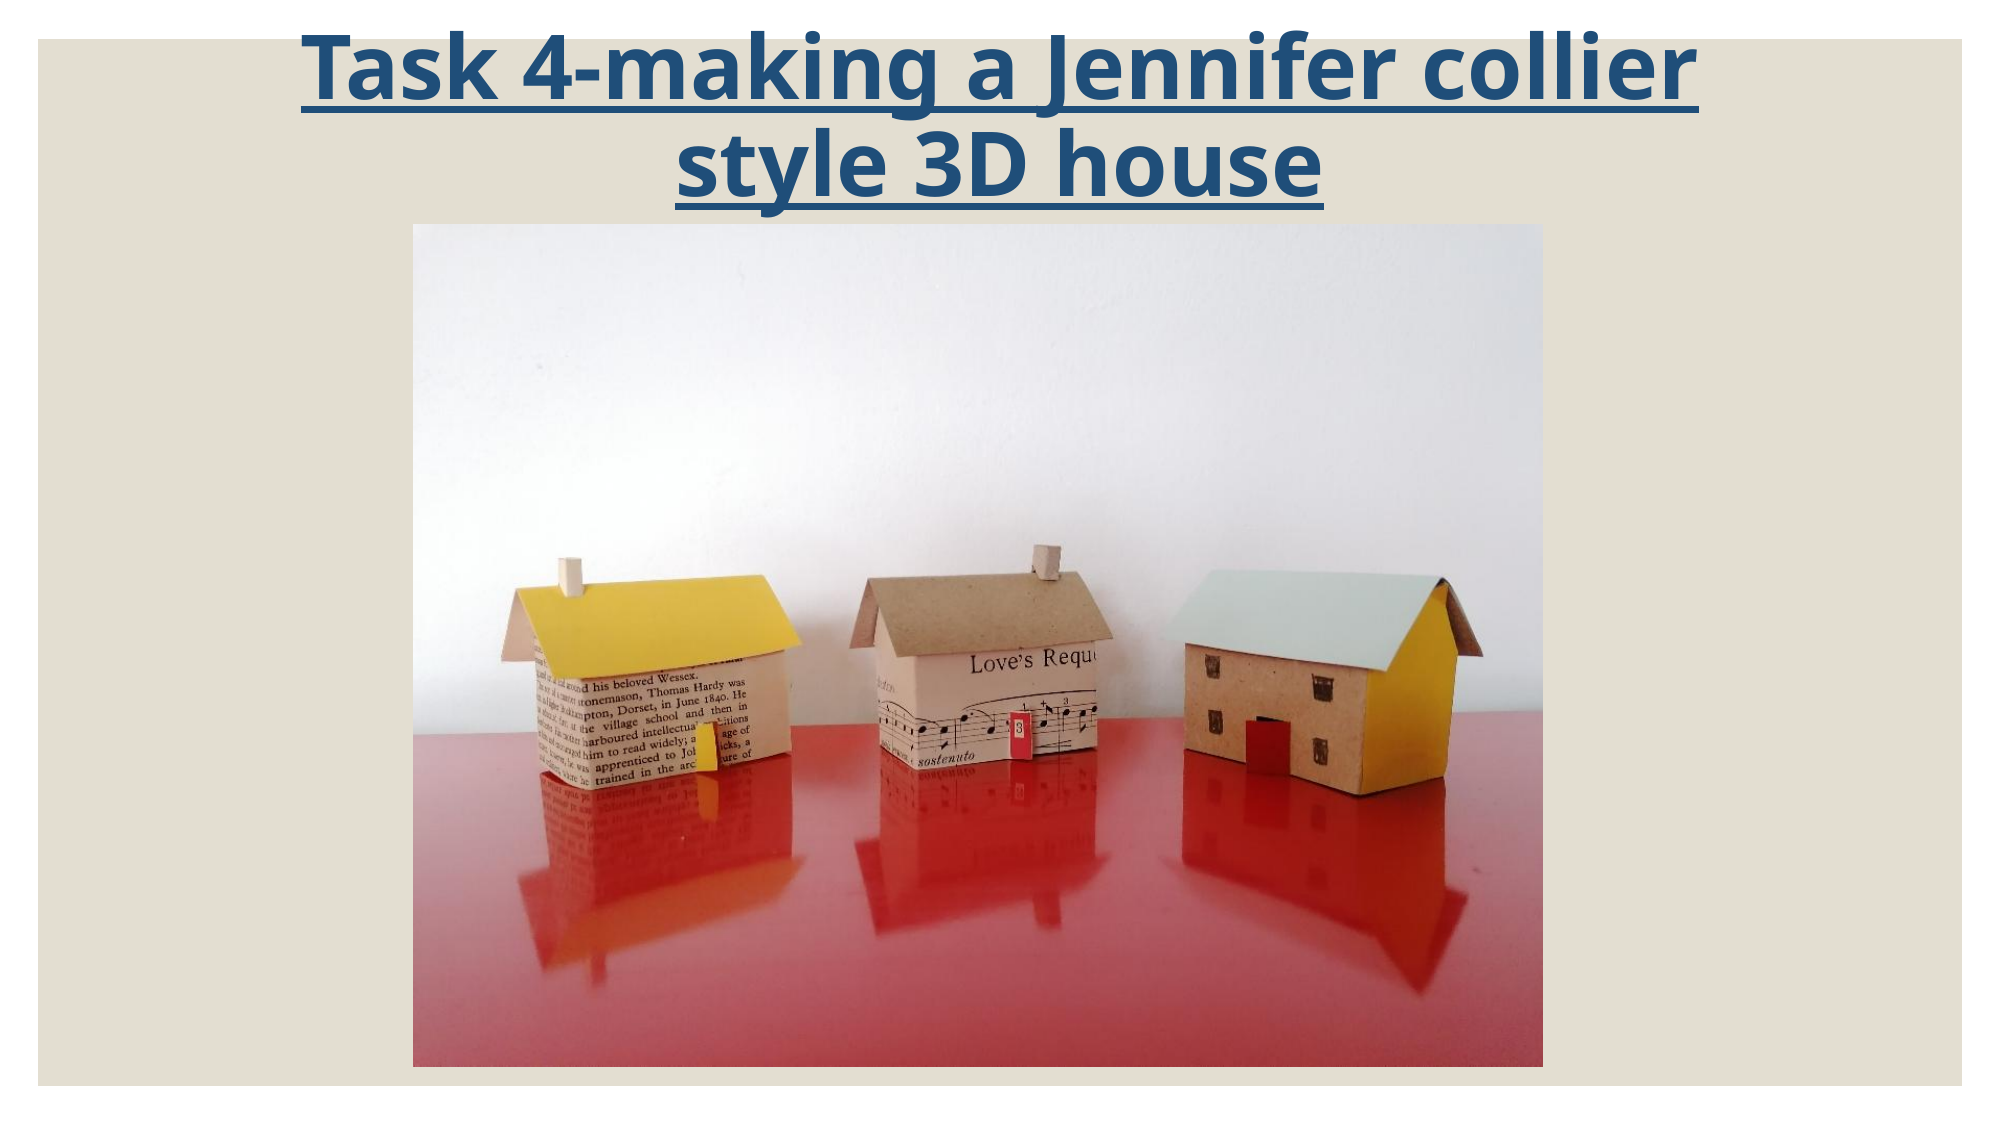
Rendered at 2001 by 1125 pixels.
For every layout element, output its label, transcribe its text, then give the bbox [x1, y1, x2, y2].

picture [413, 224, 1543, 1067]
title Task 4-making a Jennifer collier style 3D house [174, 6, 1825, 232]
